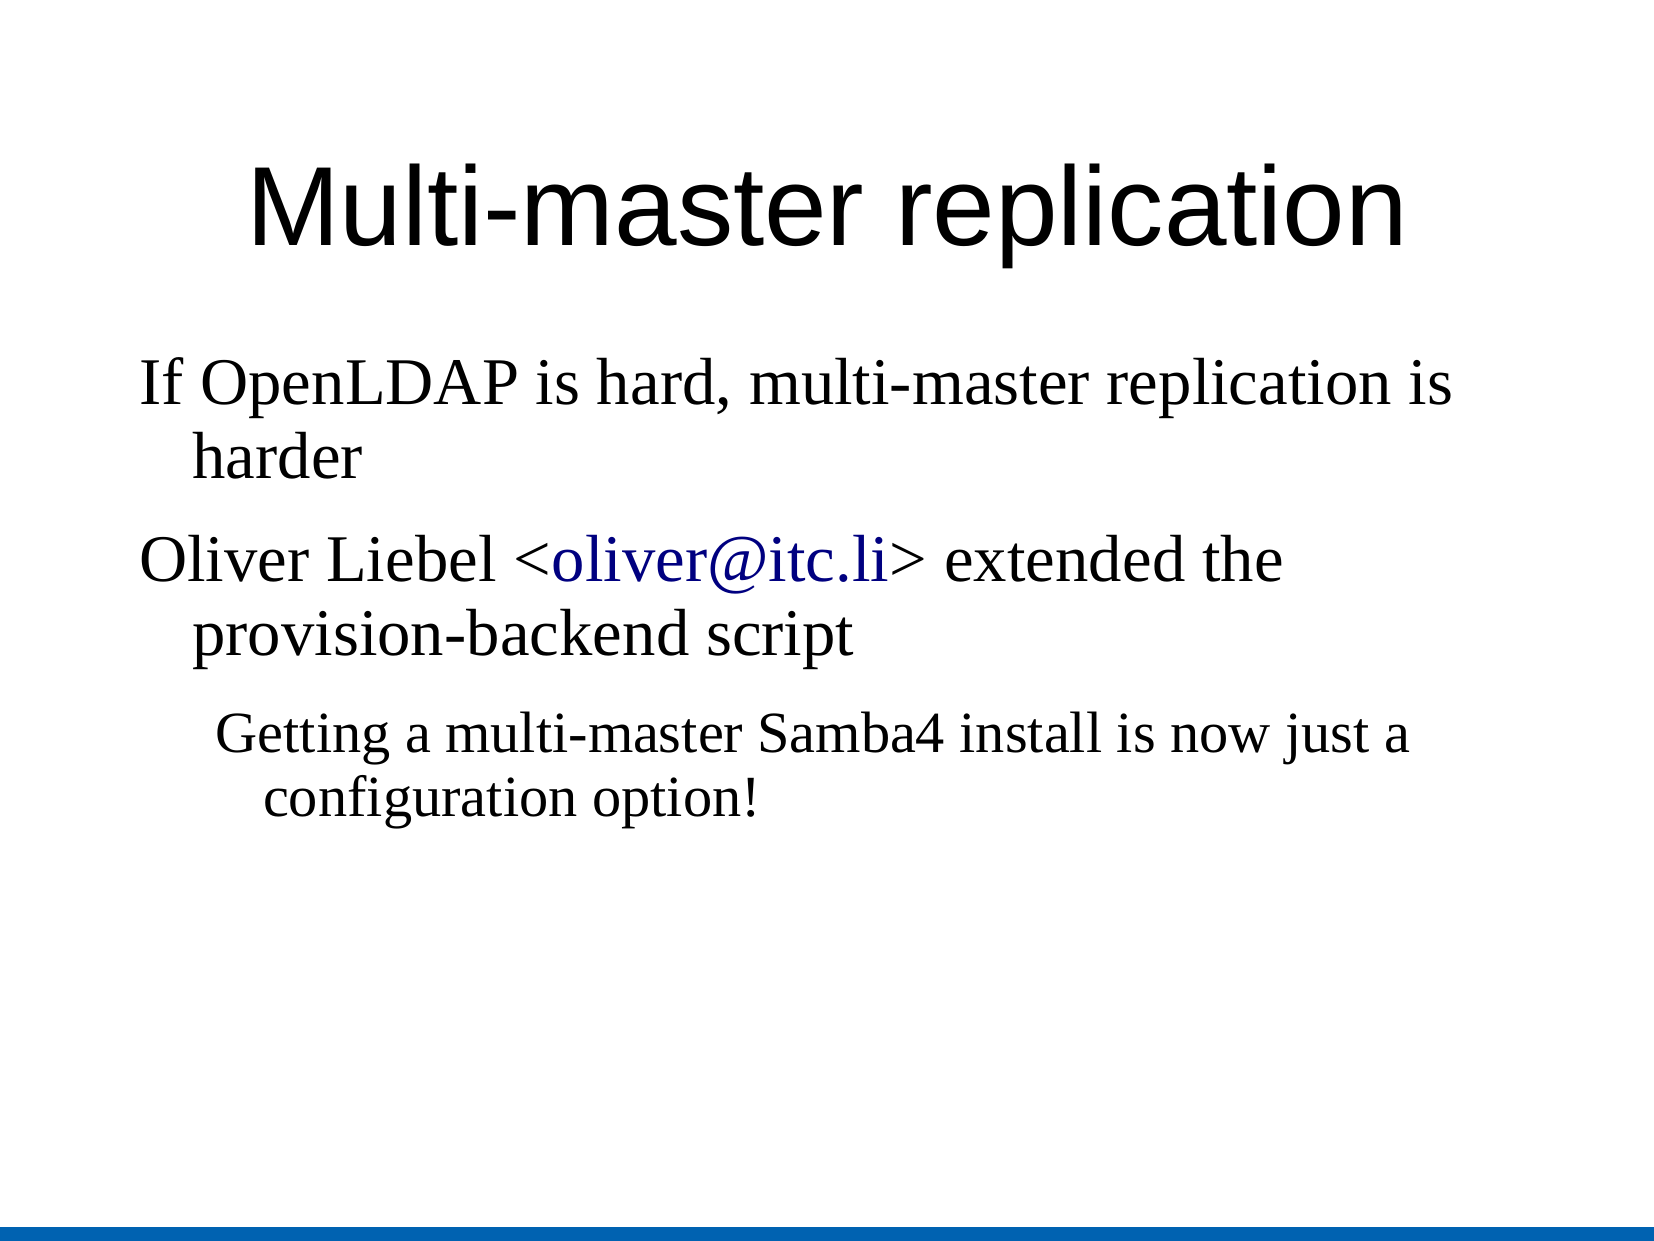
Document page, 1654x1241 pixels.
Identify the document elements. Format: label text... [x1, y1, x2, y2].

title Multi-master replication [121, 110, 1534, 303]
list If OpenLDAP is hard, multi-master replication is harder Oliver Liebel <oliver@itc.li> extended the provision-backend script Getting a multi-master Samba4 install is now just a configuration option! [121, 344, 1534, 1112]
